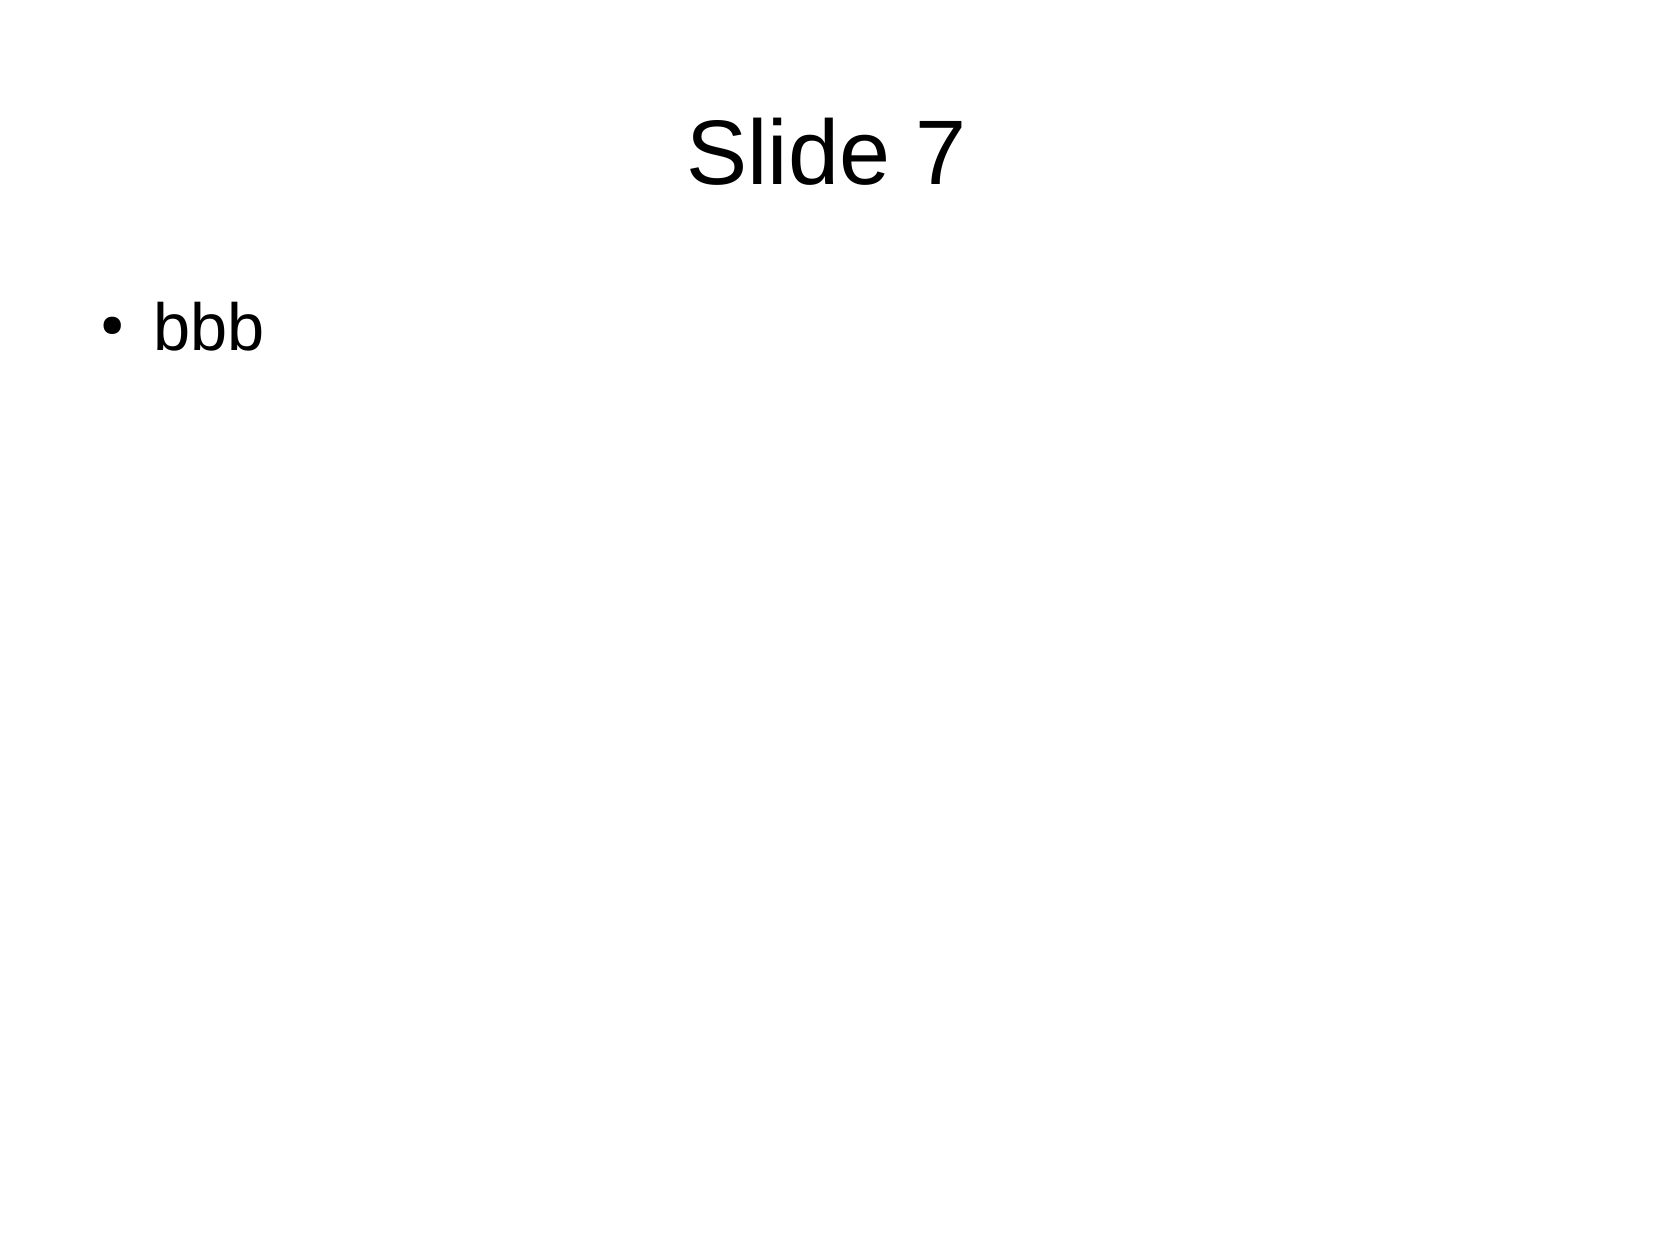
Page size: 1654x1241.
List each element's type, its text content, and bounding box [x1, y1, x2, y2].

title Slide 7 [82, 49, 1571, 257]
list bbb [82, 290, 1571, 1010]
